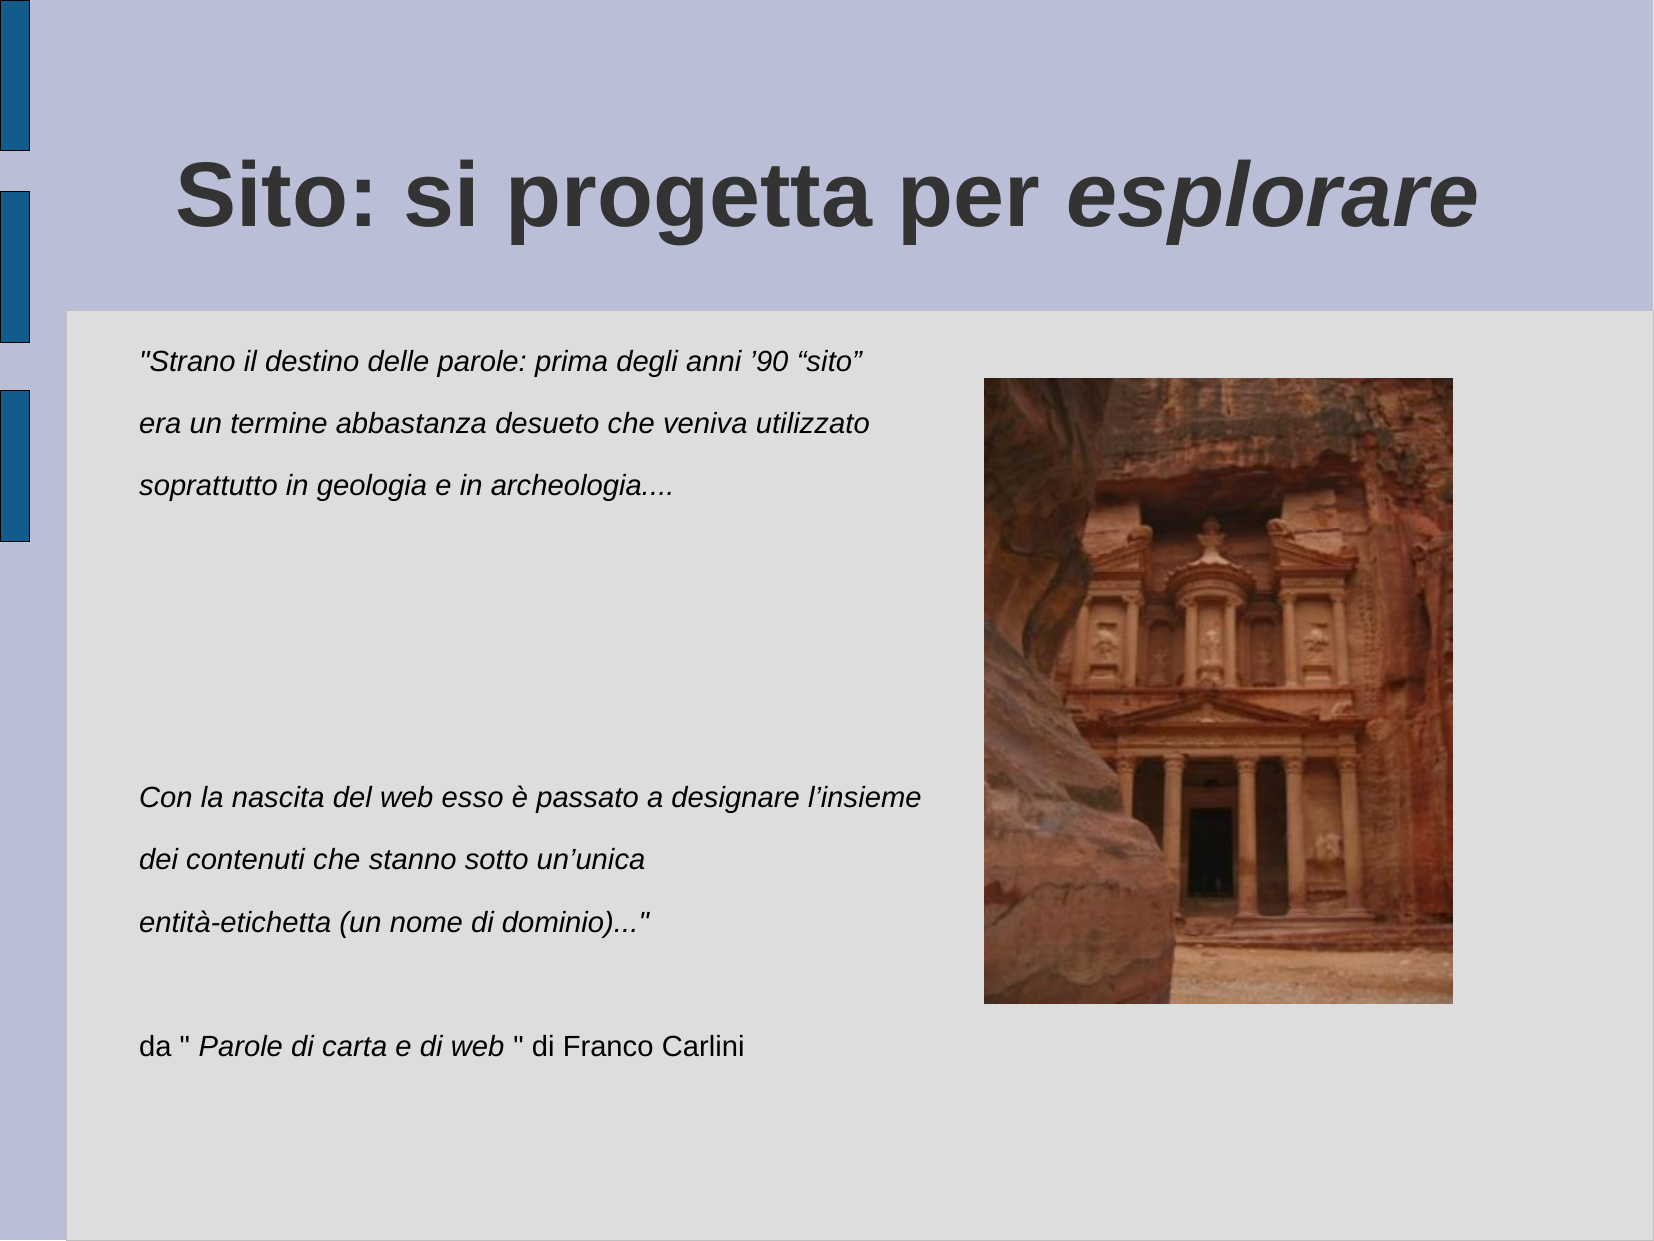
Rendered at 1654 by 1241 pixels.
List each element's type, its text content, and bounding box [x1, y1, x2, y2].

list "Strano il destino delle parole: prima degli anni ’90 “sito” era un termine abbastanza desueto che veniva utilizzato soprattutto in geologia e in archeologia.... Con la nascita del web esso è passato a designare l’insieme dei contenuti che stanno sotto un’unica entità-etichetta (un nome di dominio)..." da " Parole di carta e di web " di Franco Carlini [121, 344, 1534, 1127]
picture [984, 378, 1453, 1004]
title Sito: si progetta per esplorare [121, 91, 1534, 299]
